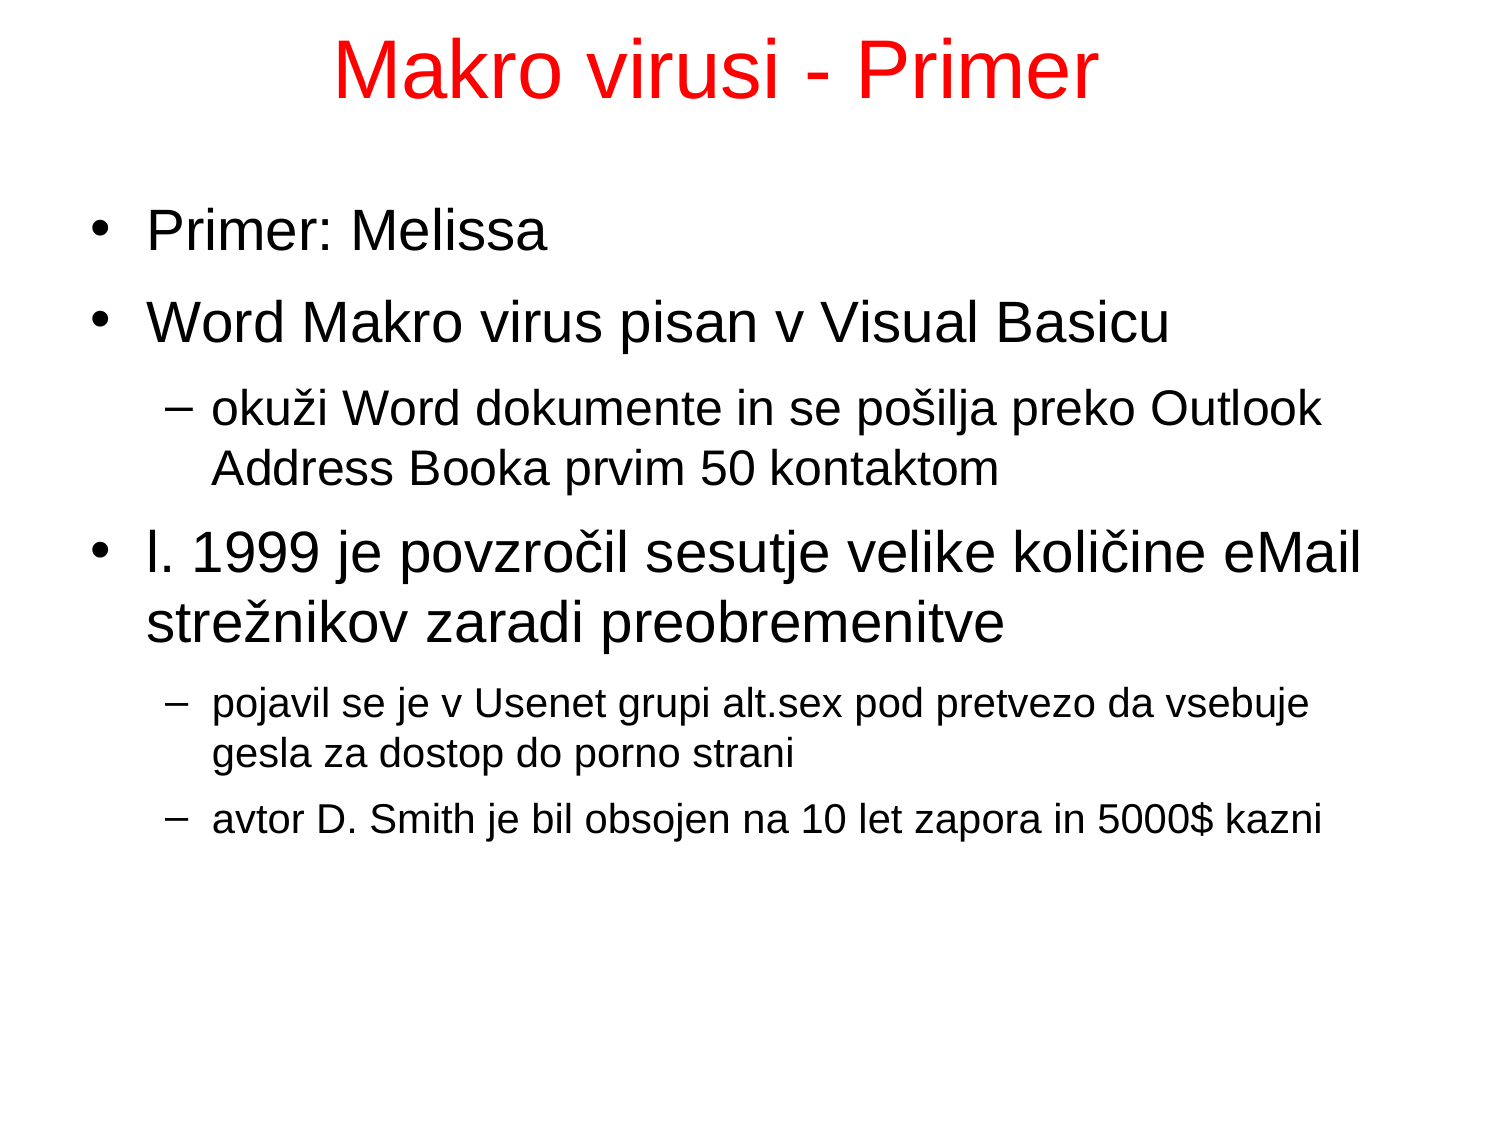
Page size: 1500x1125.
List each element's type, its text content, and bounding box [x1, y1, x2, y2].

title Makro virusi - Primer [41, 0, 1392, 160]
list Primer: Melissa Word Makro virus pisan v Visual Basicu okuži Word dokumente in se pošilja preko Outlook Address Booka prvim 50 kontaktom l. 1999 je povzročil sesutje velike količine eMail strežnikov zaradi preobremenitve pojavil se je v Usenet grupi alt.sex pod pretvezo da vsebuje gesla za dostop do porno strani avtor D. Smith je bil obsojen na 10 let zapora in 5000$ kazni [75, 184, 1426, 928]
